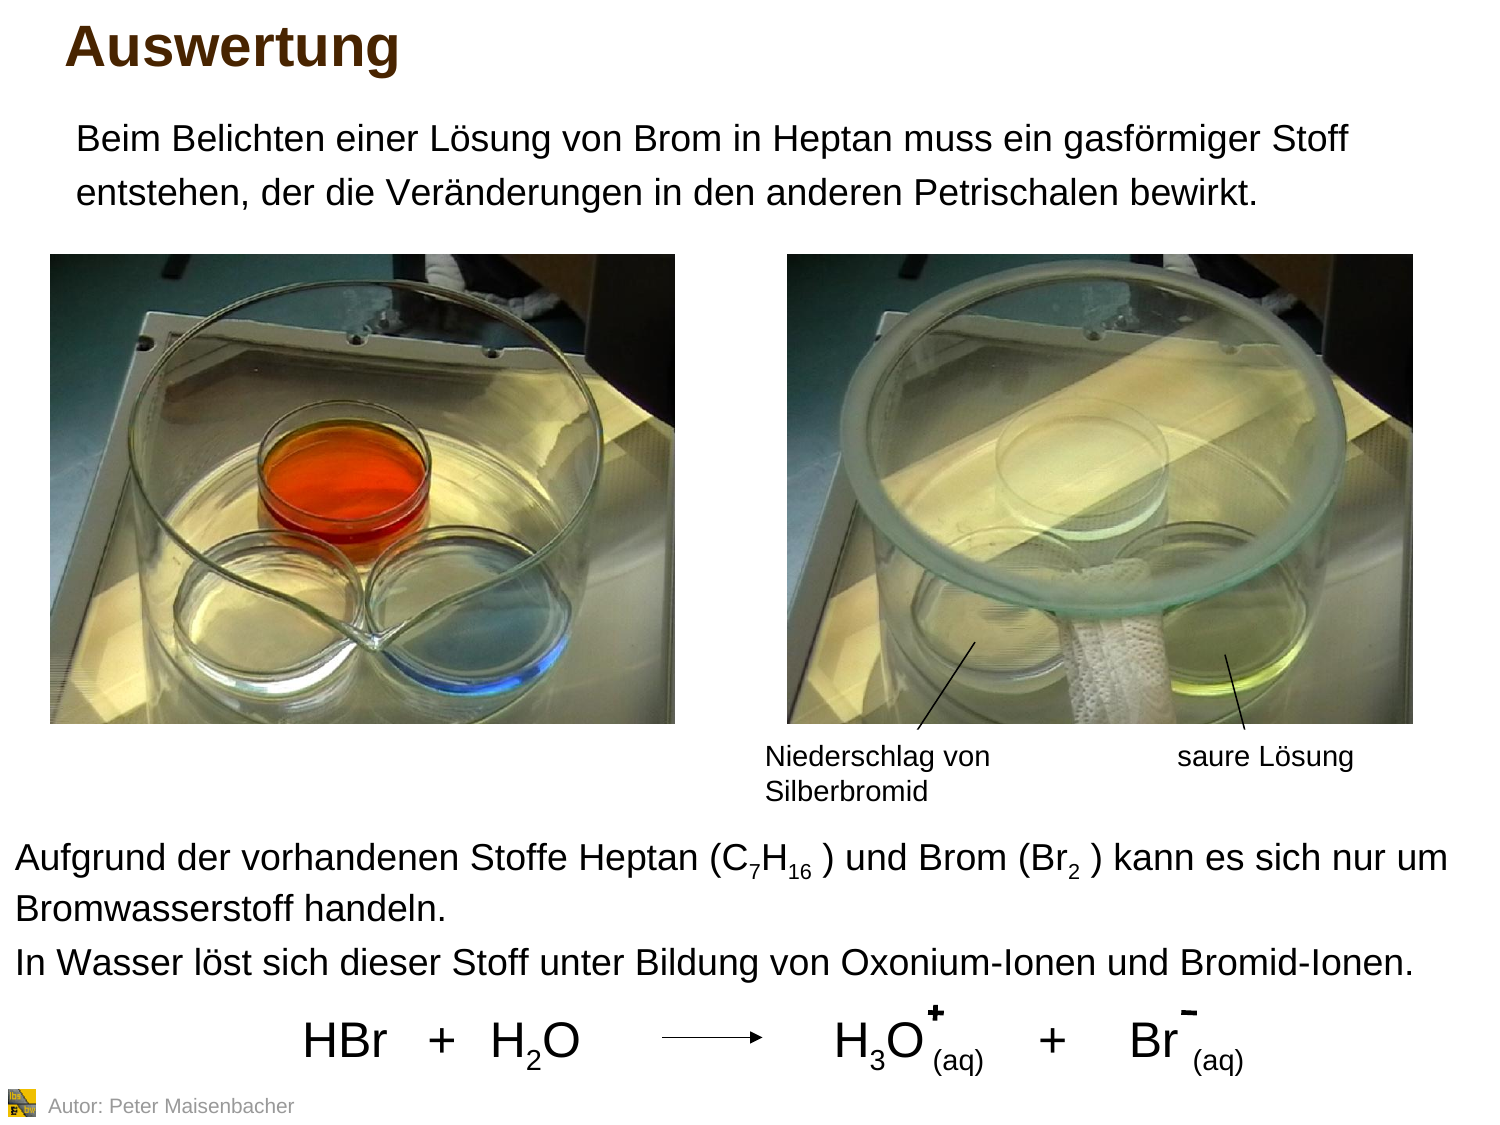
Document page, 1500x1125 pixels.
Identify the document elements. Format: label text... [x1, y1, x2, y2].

text_box saure Lösung [1162, 729, 1426, 781]
text_box H2O [474, 999, 626, 1084]
text_box Niederschlag von Silberbromid [750, 729, 1051, 816]
text_box HBr [287, 999, 412, 1076]
title Auswertung [50, 0, 1375, 88]
text_box Br (aq) [1114, 999, 1365, 1084]
picture [50, 254, 675, 724]
picture [787, 254, 1413, 724]
picture [8, 1089, 36, 1117]
text_box Beim Belichten einer Lösung von Brom in Heptan muss ein gasförmiger Stoff entstehen, der die Veränderungen in den anderen Petrischalen bewirkt. [61, 105, 1375, 221]
text_box + [412, 999, 476, 1076]
text_box H3O (aq) [818, 999, 1038, 1084]
text_box Aufgrund der vorhandenen Stoffe Heptan (C7H16 ) und Brom (Br2 ) kann es sich nur um Bromwasserstoff handeln. In Wasser löst sich dieser Stoff unter Bildung von Oxonium-Ionen und Bromid-Ionen. [0, 824, 1500, 991]
text_box + [1023, 999, 1086, 1076]
